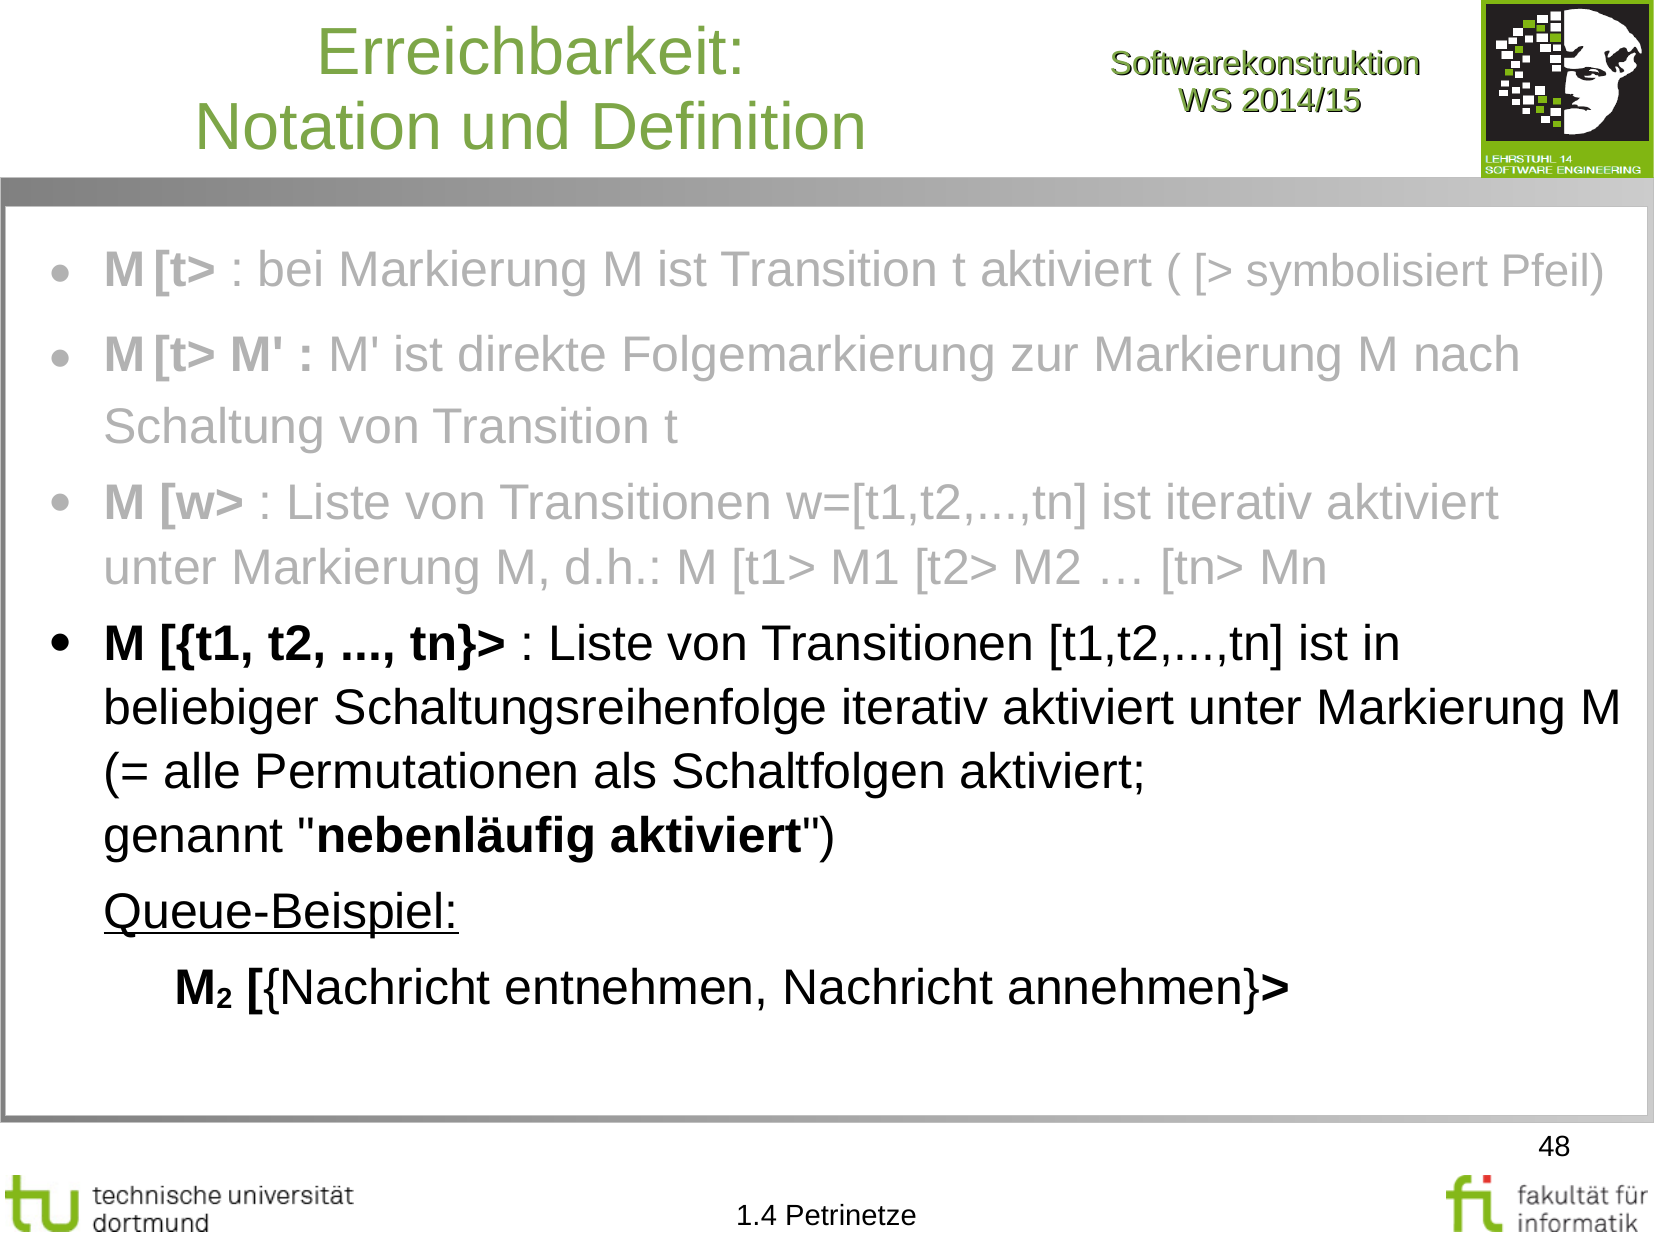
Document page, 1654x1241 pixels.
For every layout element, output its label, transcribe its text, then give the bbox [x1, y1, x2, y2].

text_box M [t> : bei Markierung M ist Transition t aktiviert ( [> symbolisiert Pfeil) M [t> M' : M' ist direkte Folgemarkierung zur Markierung M nach Schaltung von Transition t M [w> : Liste von Transitionen w=[t1,t2,...,tn] ist iterativ aktiviert unter Markierung M, d.h.: M [t1> M1 [t2> M2 … [tn> Mn M [{t1, t2, ..., tn}> : Liste von Transitionen [t1,t2,...,tn] ist in beliebiger Schaltungsreihenfolge iterativ aktiviert unter Markierung M (= alle Permutationen als Schaltfolgen aktiviert; genannt "nebenläufig aktiviert") Queue-Beispiel: M2 [{Nachricht entnehmen, Nachricht annehmen}> [17, 224, 1642, 1123]
picture [5, 1175, 354, 1232]
picture [1446, 1175, 1648, 1232]
title Erreichbarkeit: Notation und Definition [0, 0, 1064, 178]
picture [1481, 0, 1654, 178]
